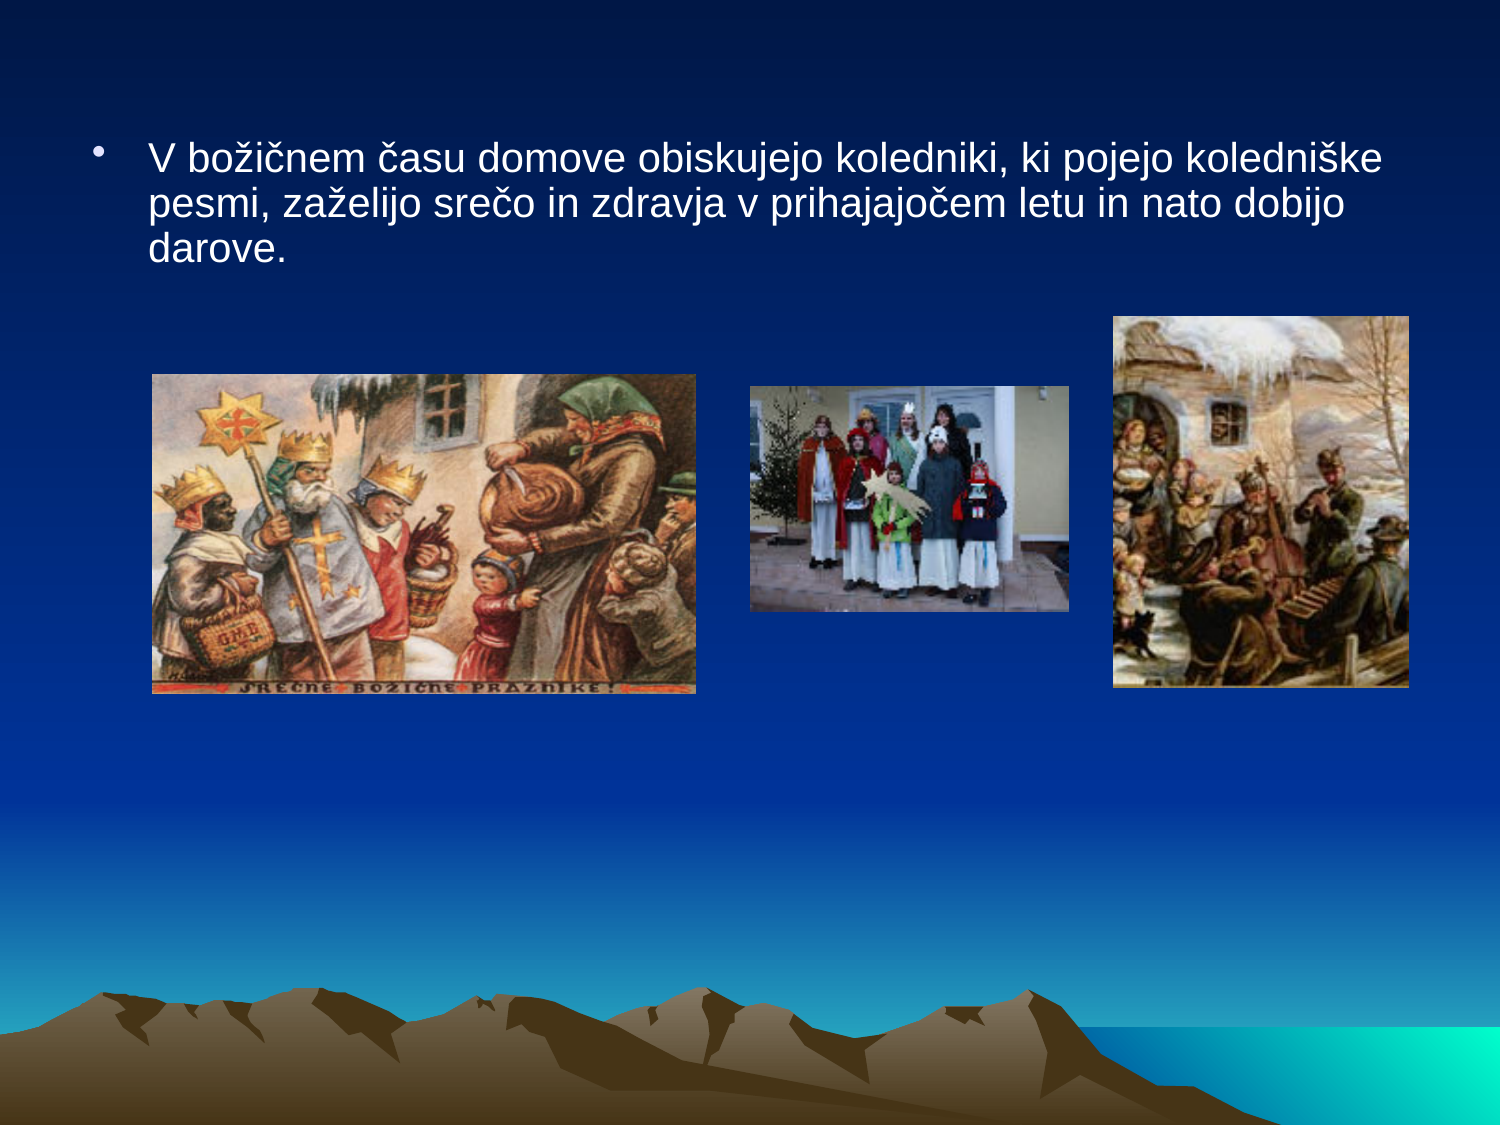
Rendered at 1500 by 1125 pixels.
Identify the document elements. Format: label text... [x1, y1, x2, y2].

picture [152, 374, 696, 694]
picture [750, 386, 1069, 612]
picture [1113, 316, 1409, 688]
list V božičnem času domove obiskujejo koledniki, ki pojejo koledniške pesmi, zaželijo srečo in zdravja v prihajajočem letu in nato dobijo darove. [76, 128, 1427, 774]
